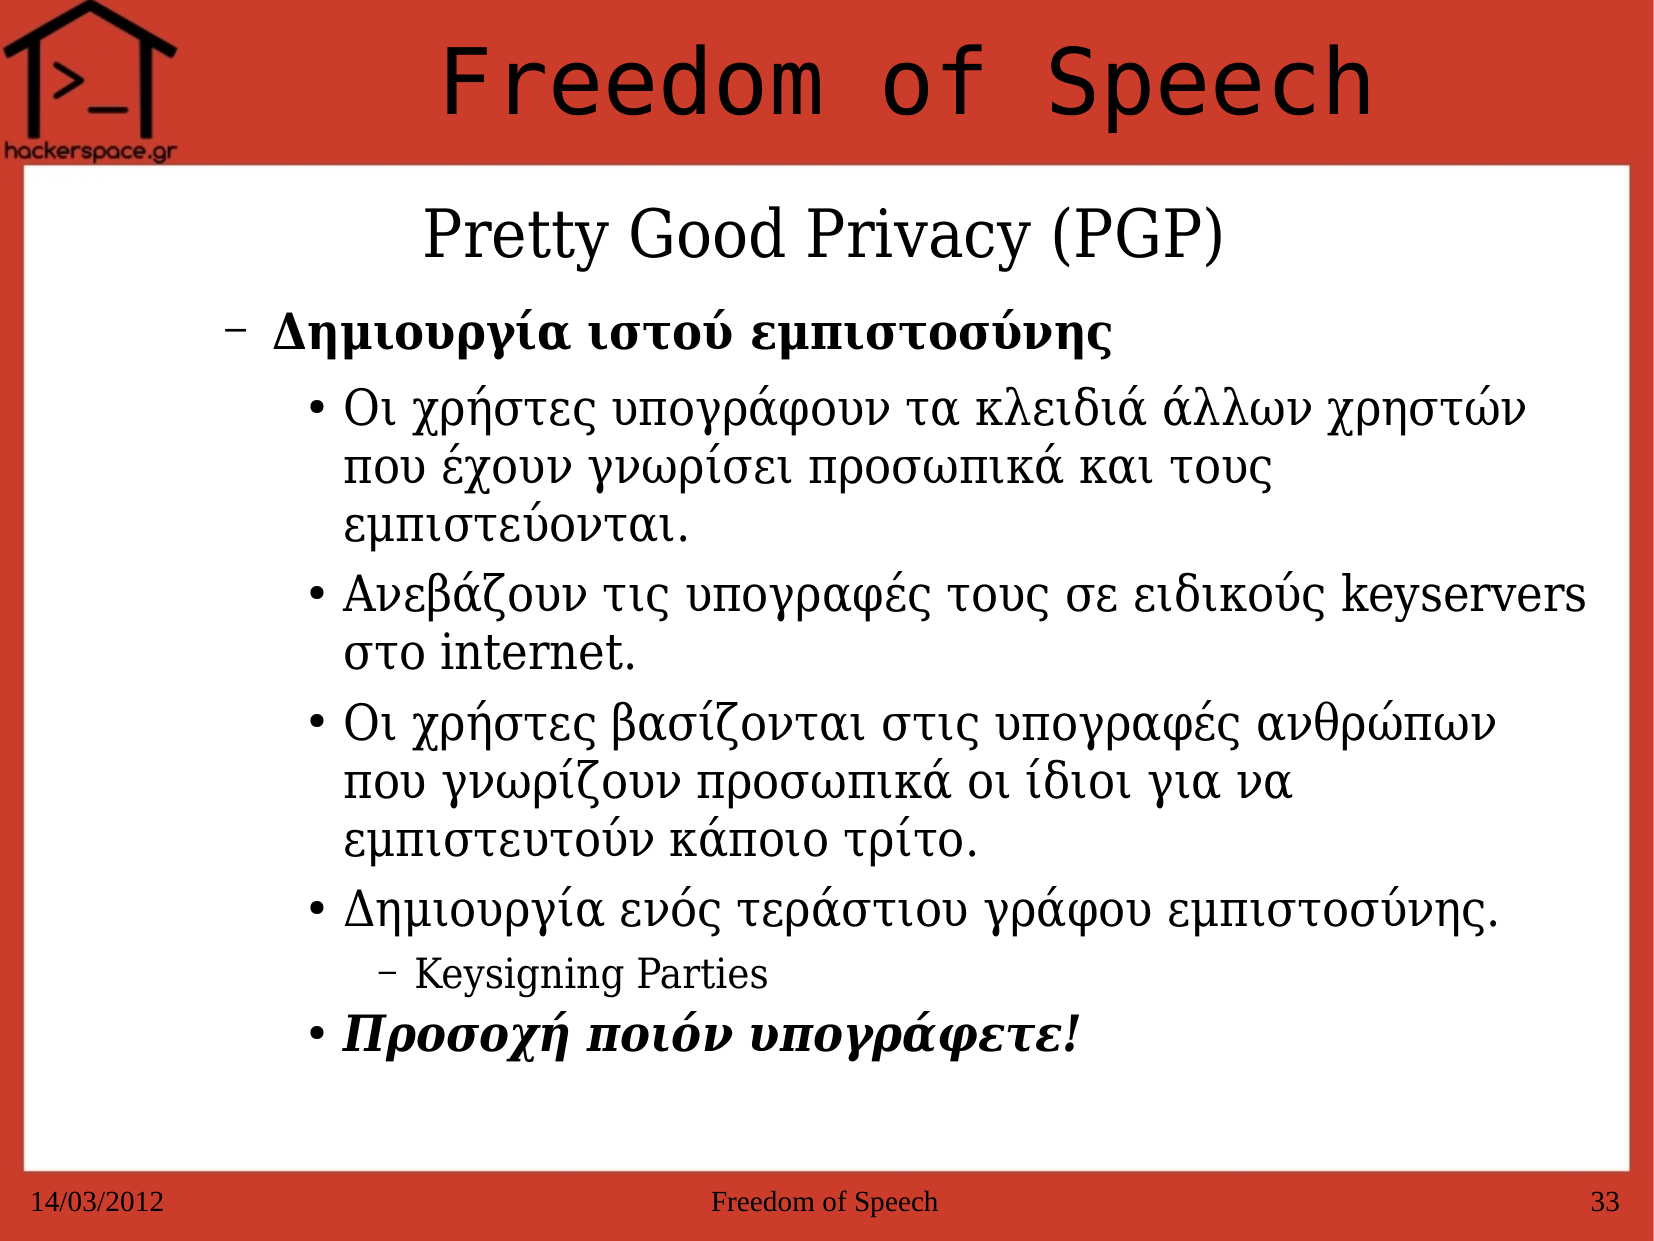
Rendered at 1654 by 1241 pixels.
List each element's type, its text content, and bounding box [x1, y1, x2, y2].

picture [0, 0, 1654, 1241]
list Pretty Good Privacy (PGP) Δημιουργία ιστού εμπιστοσύνης Οι χρήστες υπογράφουν τα κλειδιά άλλων χρηστών που έχουν γνωρίσει προσωπικά και τους εμπιστεύονται. Ανεβάζουν τις υπογραφές τους σε ειδικούς keyservers στο internet. Οι χρήστες βασίζονται στις υπογραφές ανθρώπων που γνωρίζουν προσωπικά οι ίδιοι για να εμπιστευτούν κάποιο τρίτο. Δημιουργία ενός τεράστιου γράφου εμπιστοσύνης. Keysigning Parties Προσοχή ποιόν υπογράφετε! [60, 195, 1591, 1141]
title Freedom of Speech [195, 15, 1621, 151]
